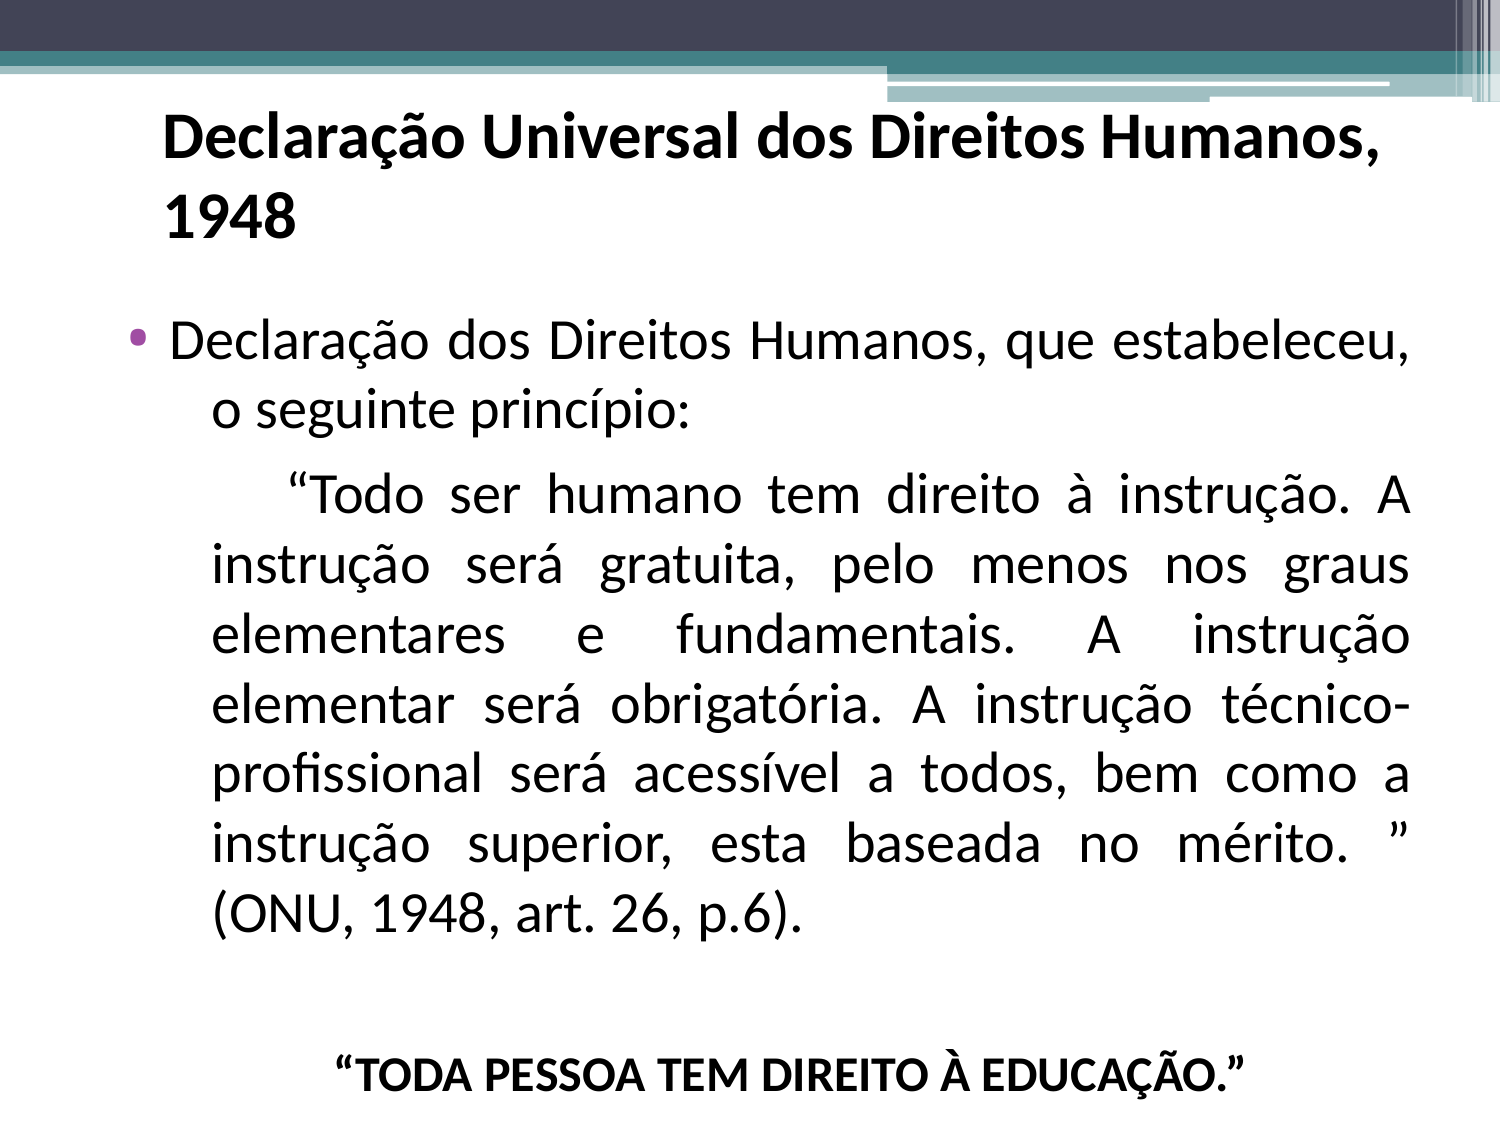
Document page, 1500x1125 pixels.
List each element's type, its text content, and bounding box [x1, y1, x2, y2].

title Declaração Universal dos Direitos Humanos, 1948 [147, 78, 1423, 266]
list Declaração dos Direitos Humanos, que estabeleceu, o seguinte princípio: “Todo ser humano tem direito à instrução. A instrução será gratuita, pelo menos nos graus elementares e fundamentais. A instrução elementar será obrigatória. A instrução técnico-profissional será acessível a todos, bem como a instrução superior, esta baseada no mérito. ” (ONU, 1948, art. 26, p.6). “TODA PESSOA TEM DIREITO À EDUCAÇÃO.” [76, 293, 1427, 1125]
